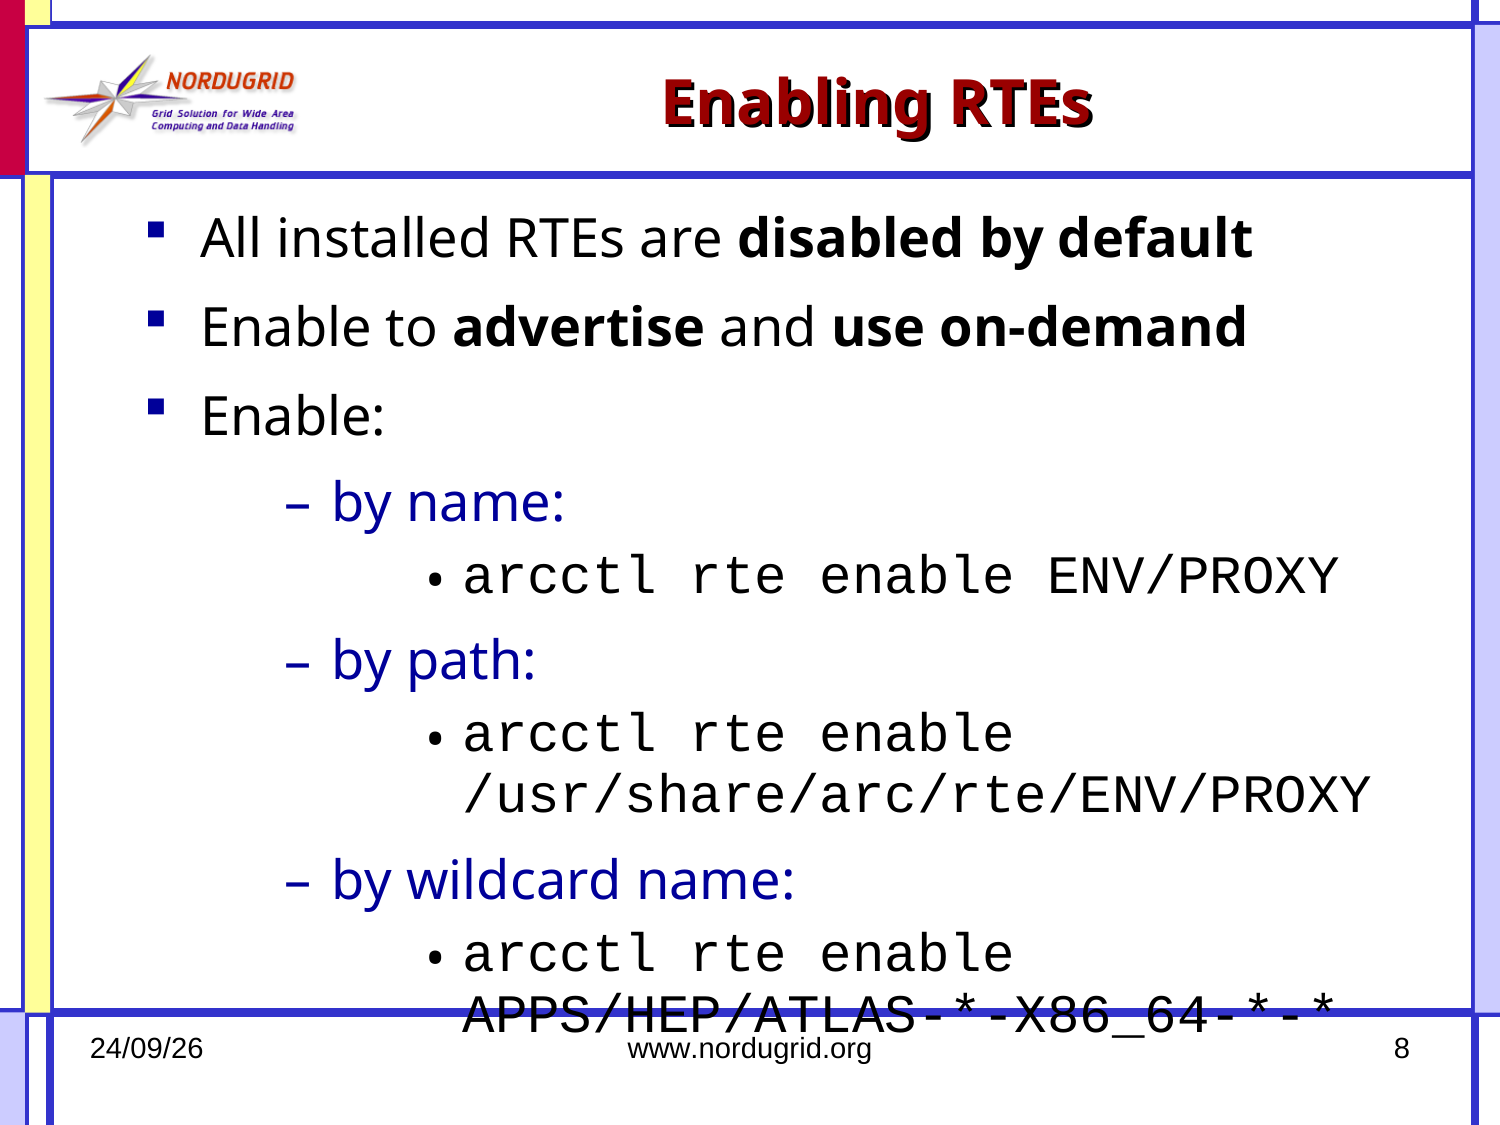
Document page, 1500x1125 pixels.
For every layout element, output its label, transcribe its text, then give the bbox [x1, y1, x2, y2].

title Enabling RTEs [324, 17, 1428, 183]
list All installed RTEs are disabled by default Enable to advertise and use on-demand Enable: by name: arcctl rte enable ENV/PROXY by path: arcctl rte enable /usr/share/arc/rte/ENV/PROXY by wildcard name: arcctl rte enable APPS/HEP/ATLAS-*-X86_64-*-* [87, 200, 1426, 1004]
picture [40, 49, 301, 148]
